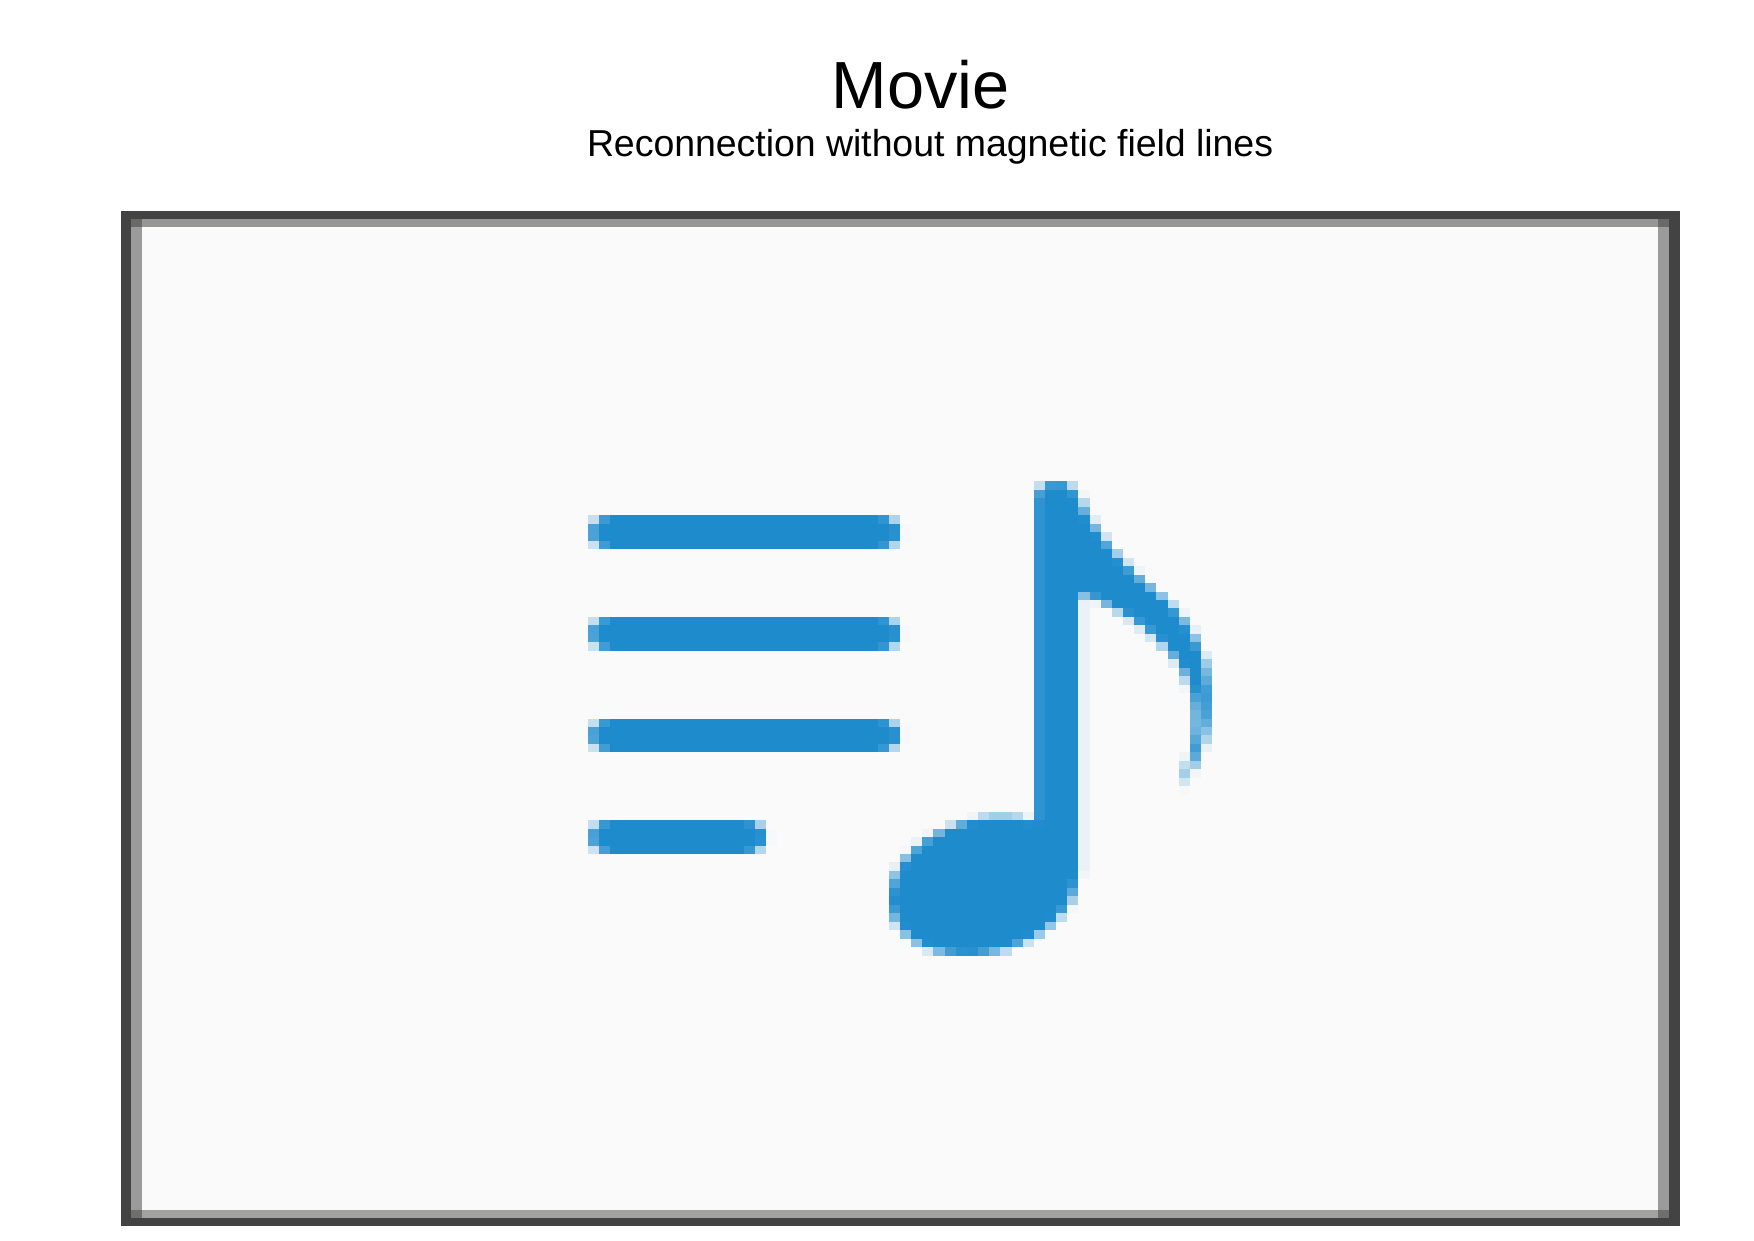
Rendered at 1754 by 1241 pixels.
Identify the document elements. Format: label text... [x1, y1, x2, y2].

text_box Movie Reconnection without magnetic field lines [572, 40, 1288, 173]
text_box [119, 210, 1682, 1228]
